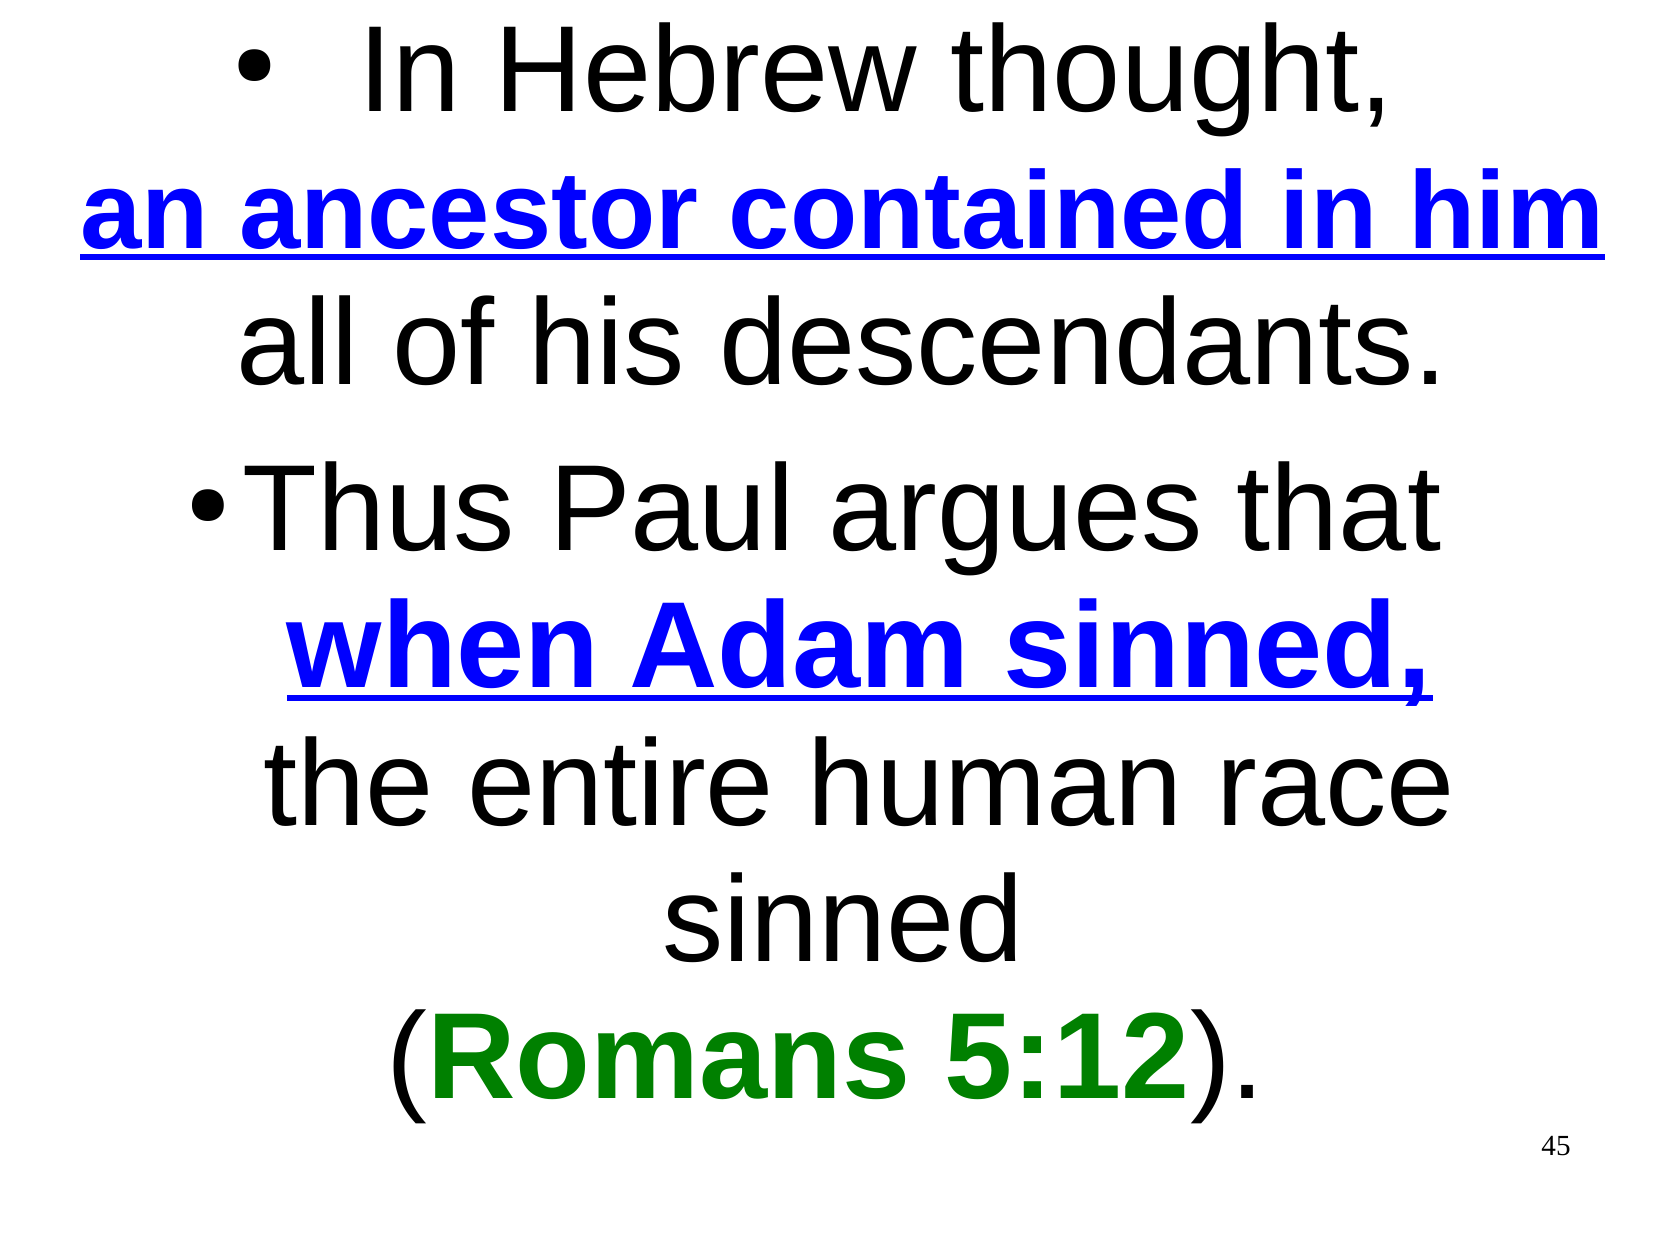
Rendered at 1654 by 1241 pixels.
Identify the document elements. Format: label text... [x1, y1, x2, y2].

list In Hebrew thought, an ancestor contained in him all of his descendants. Thus Paul argues that when Adam sinned, the entire human race sinned (Romans 5:12). [0, 0, 1651, 1238]
